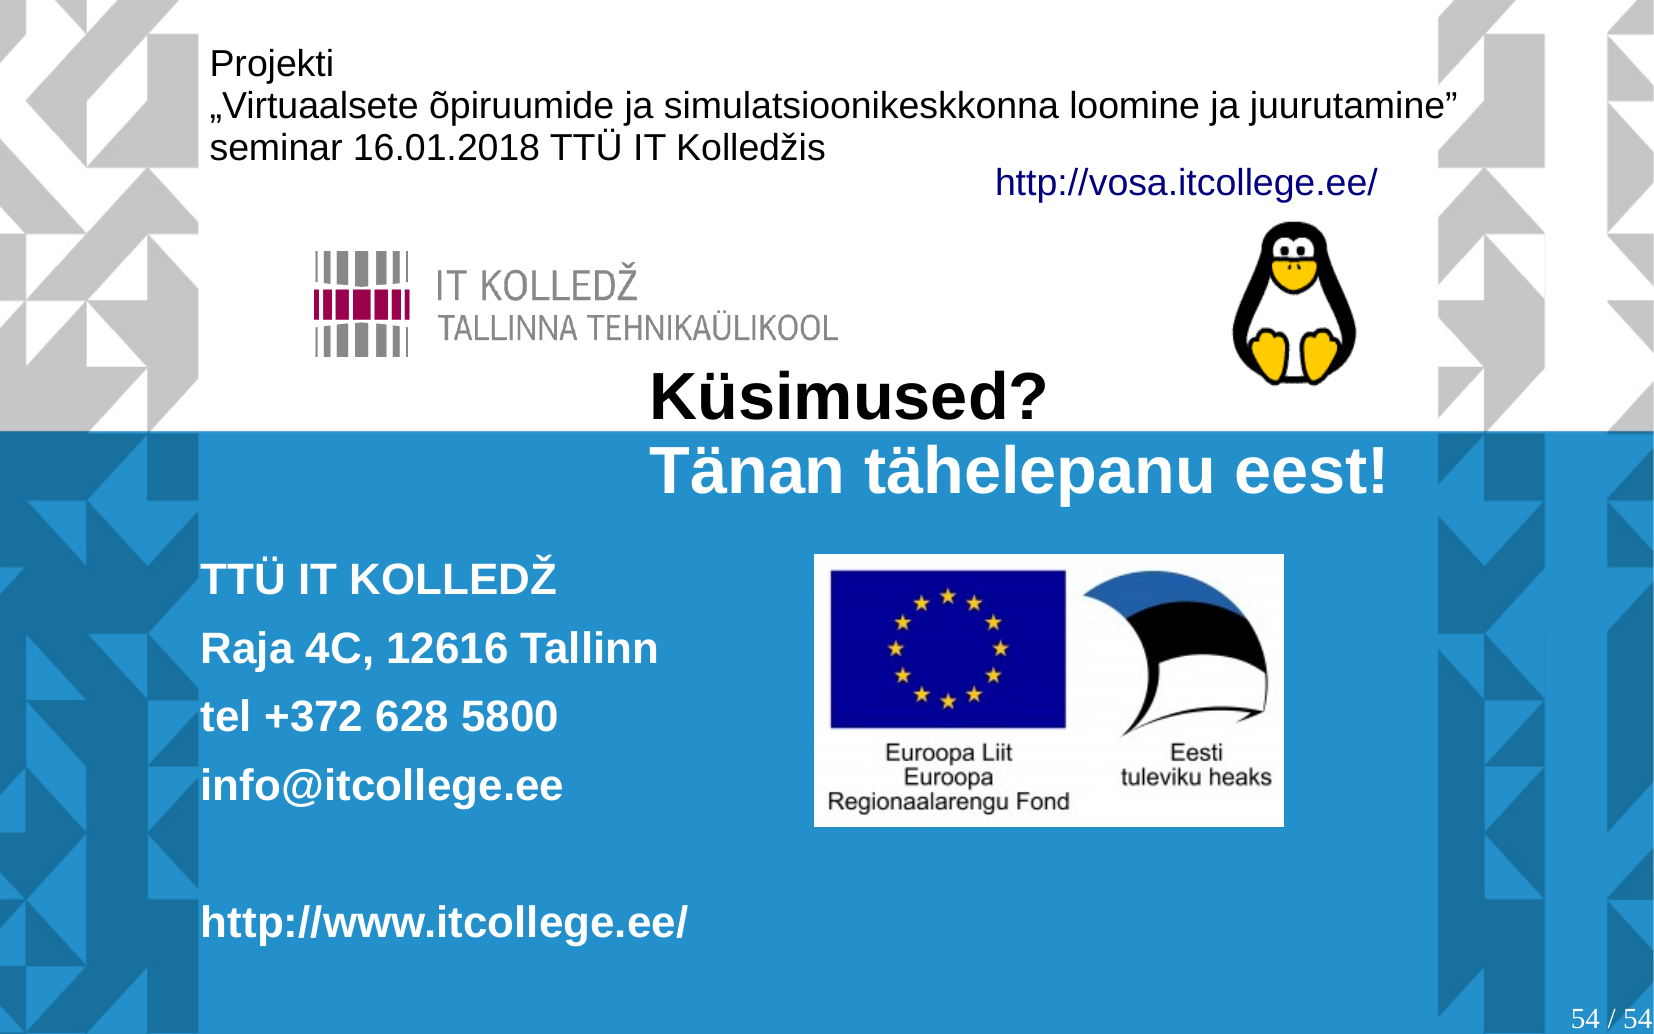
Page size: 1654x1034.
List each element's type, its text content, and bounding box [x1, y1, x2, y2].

text_box Projekti „Virtuaalsete õpiruumide ja simulatsioonikeskkonna loomine ja juurutamine” seminar 16.01.2018 TTÜ IT Kolledžis [194, 35, 1483, 177]
picture [0, 0, 1654, 1034]
list TTÜ IT KOLLEDŽ Raja 4C, 12616 Tallinn tel +372 628 5800 info@itcollege.ee http://www.itcollege.ee/ [200, 555, 768, 948]
title Küsimused? Tänan tähelepanu eest! [649, 347, 1418, 520]
text_box http://vosa.itcollege.ee/ [980, 177, 1393, 211]
